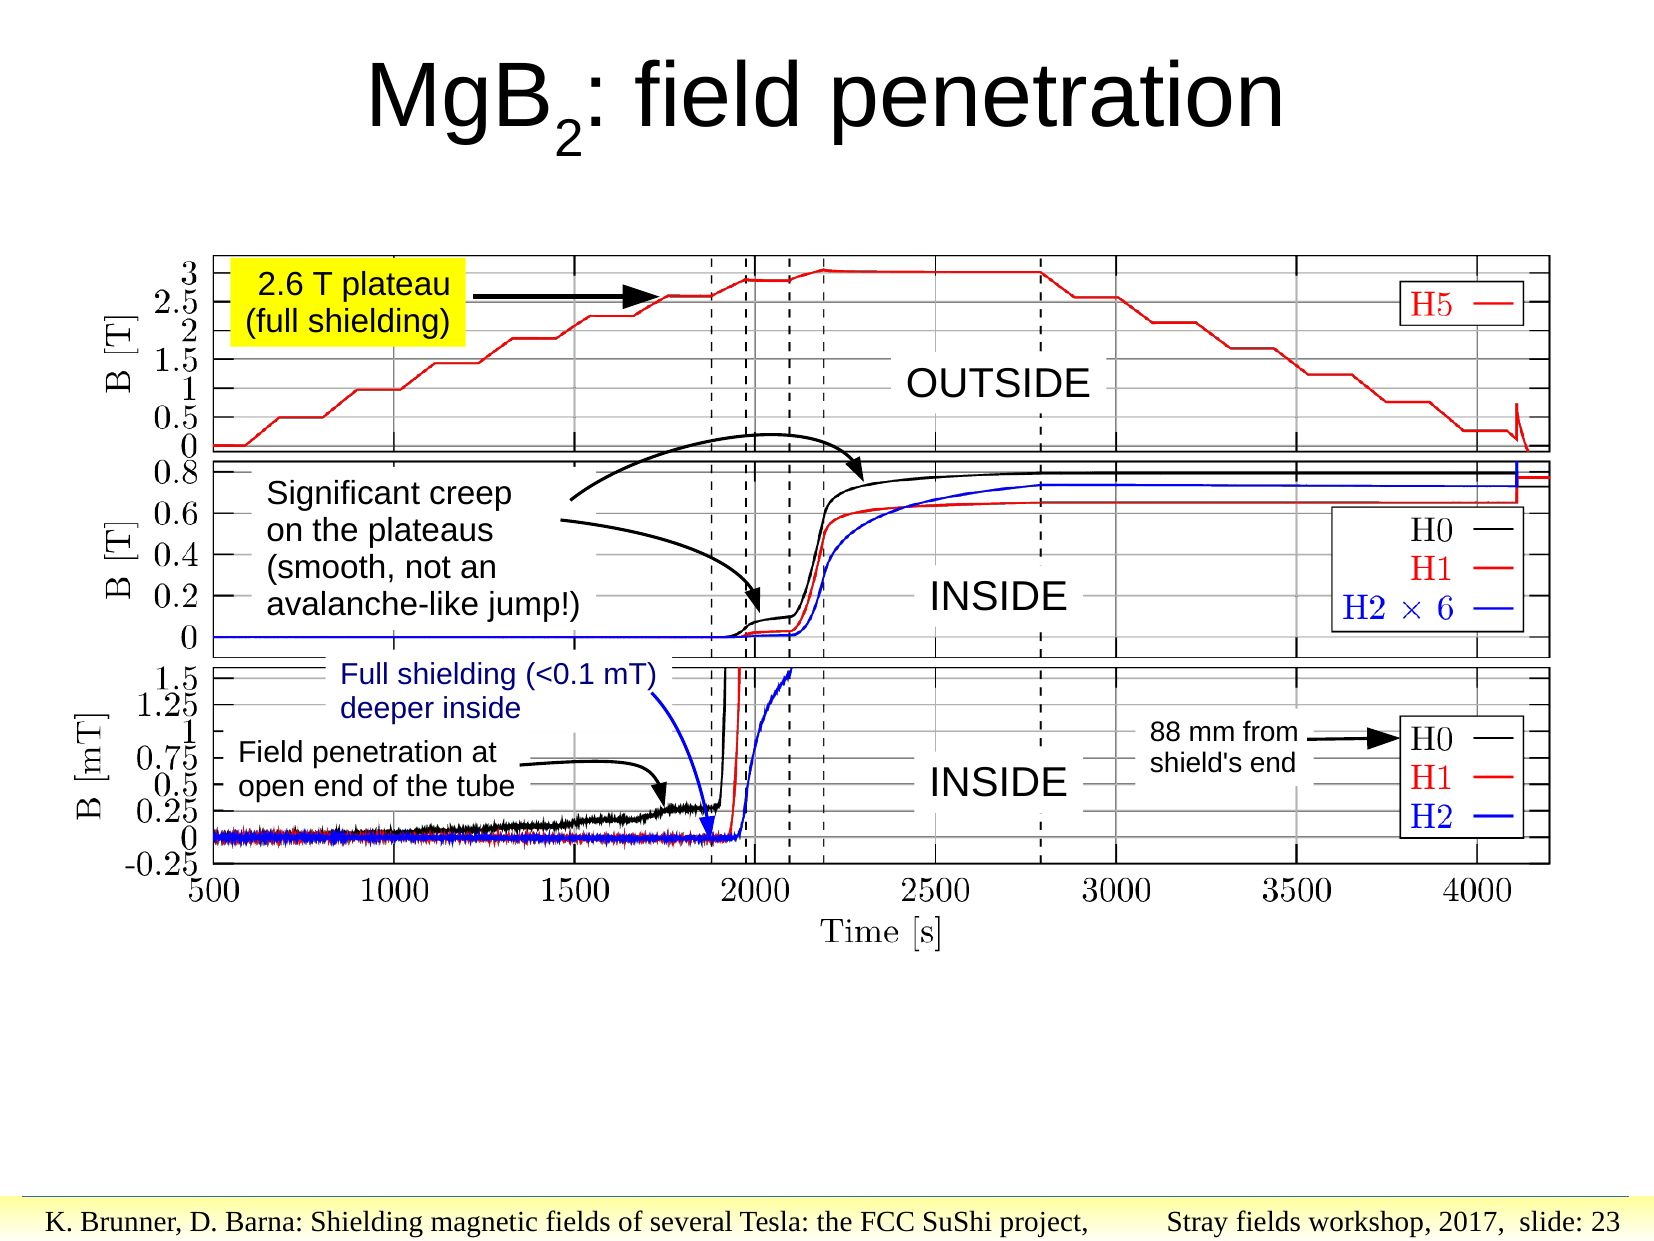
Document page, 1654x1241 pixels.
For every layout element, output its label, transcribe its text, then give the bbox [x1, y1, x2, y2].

text_box 88 mm from shield's end [1135, 708, 1314, 787]
text_box Significant creep on the plateaus (smooth, not an avalanche-like jump!) [251, 466, 597, 630]
picture [63, 224, 1562, 979]
text_box OUTSIDE [891, 352, 1107, 414]
title MgB2: field penetration [50, 43, 1603, 168]
text_box INSIDE [914, 751, 1084, 813]
text_box INSIDE [914, 565, 1084, 627]
text_box Full shielding (<0.1 mT) deeper inside [325, 649, 673, 733]
text_box 2.6 T plateau (full shielding) [230, 257, 466, 347]
text_box Field penetration at open end of the tube [223, 727, 531, 811]
